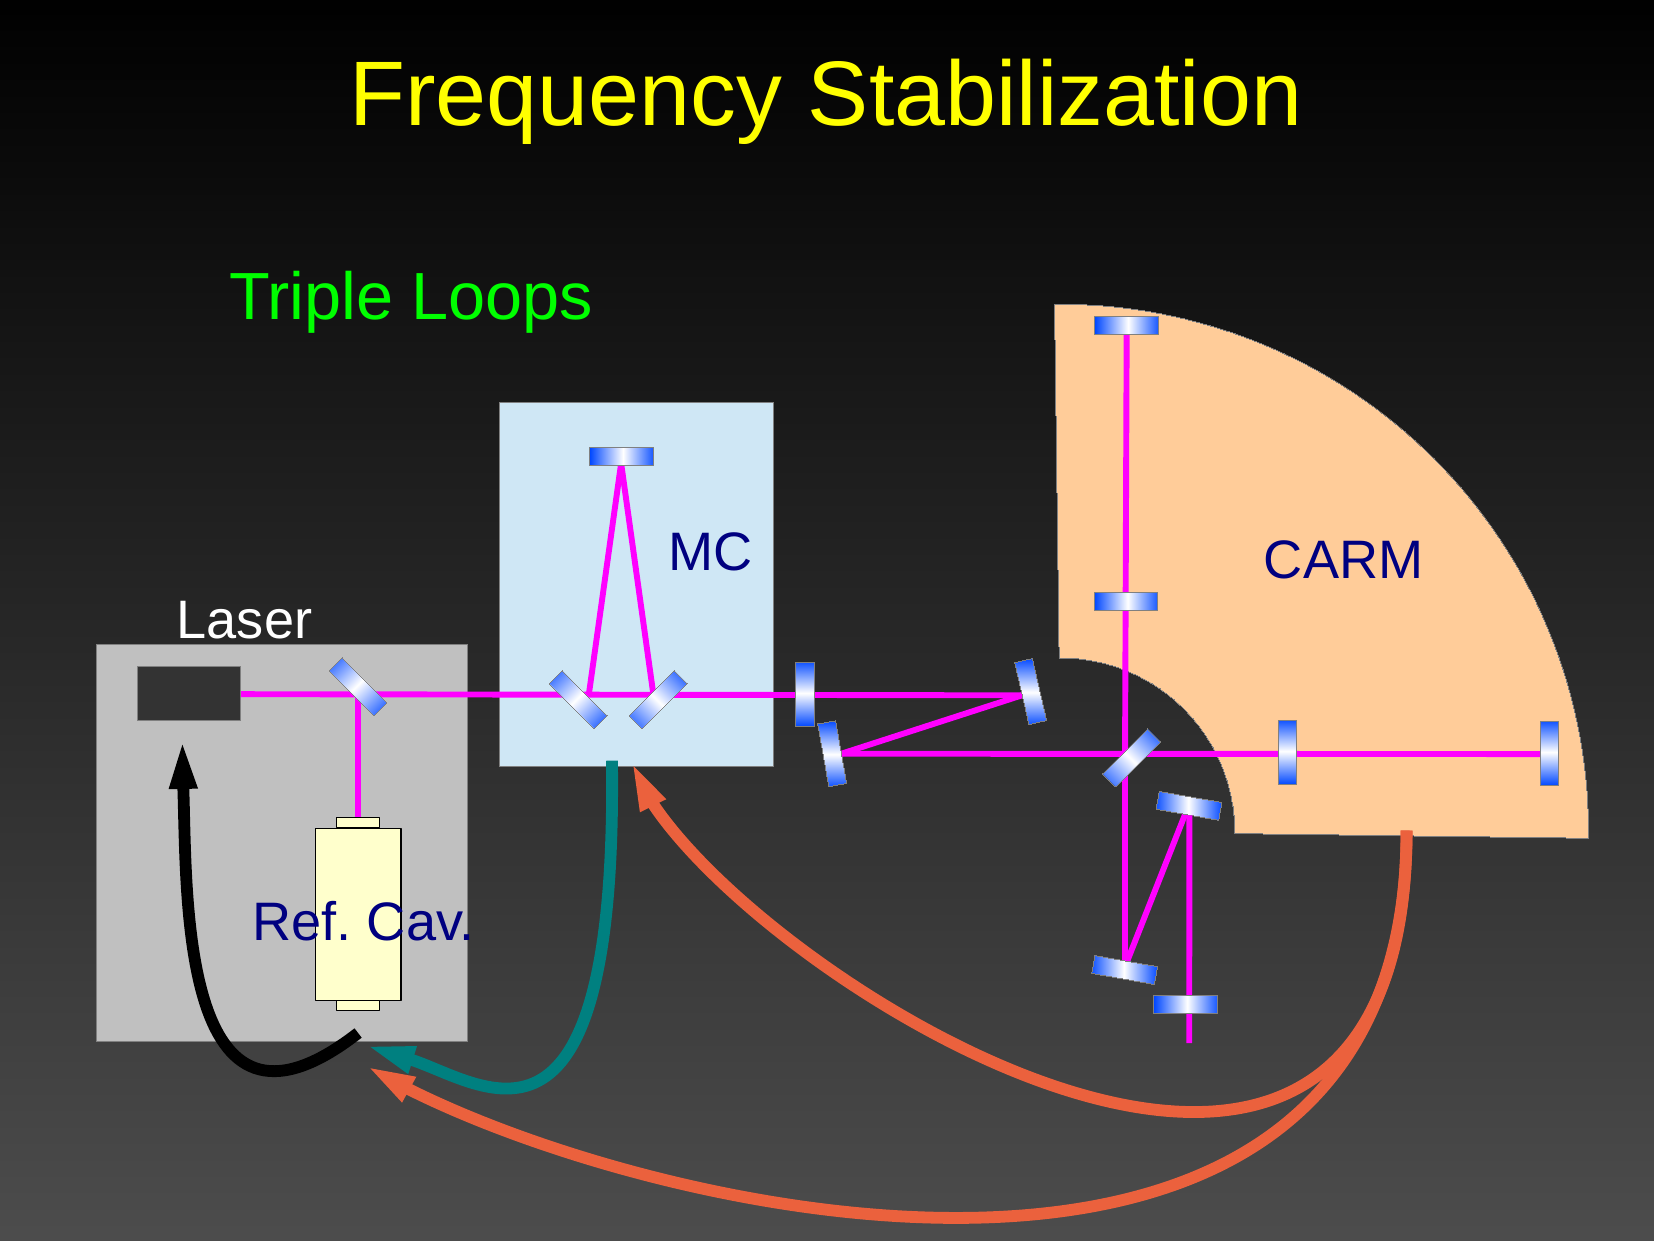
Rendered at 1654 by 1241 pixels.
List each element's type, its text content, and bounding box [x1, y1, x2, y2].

text_box Ref. Cav. [237, 884, 524, 960]
text_box Frequency Stabilization [334, 34, 1319, 153]
text_box [96, 644, 468, 1042]
text_box [1054, 304, 1589, 839]
text_box Laser [161, 582, 363, 659]
text_box Triple Loops [214, 251, 709, 342]
text_box MC [653, 513, 774, 590]
text_box [1091, 955, 1158, 985]
text_box [499, 402, 774, 767]
text_box [795, 662, 815, 727]
text_box [1153, 995, 1218, 1014]
text_box CARM [1249, 522, 1444, 598]
text_box [817, 720, 847, 787]
text_box [1014, 658, 1047, 725]
text_box [1102, 728, 1161, 787]
text_box [1156, 791, 1222, 821]
